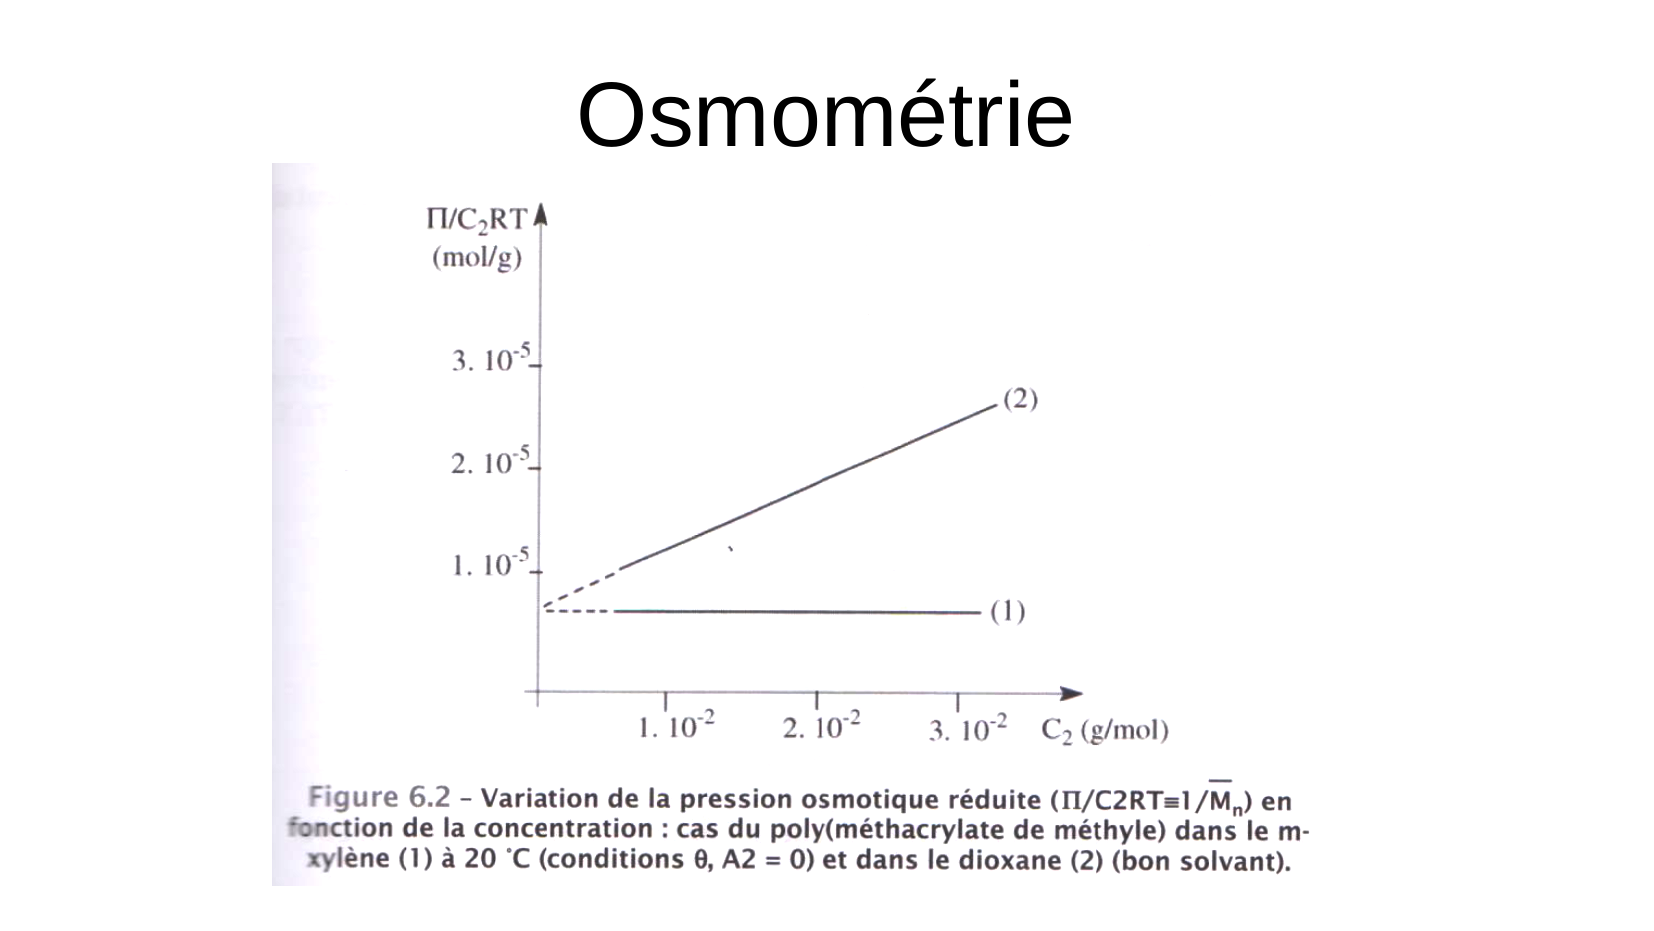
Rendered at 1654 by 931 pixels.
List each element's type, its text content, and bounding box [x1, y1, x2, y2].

title Osmométrie [82, 37, 1571, 193]
picture [272, 163, 1371, 886]
